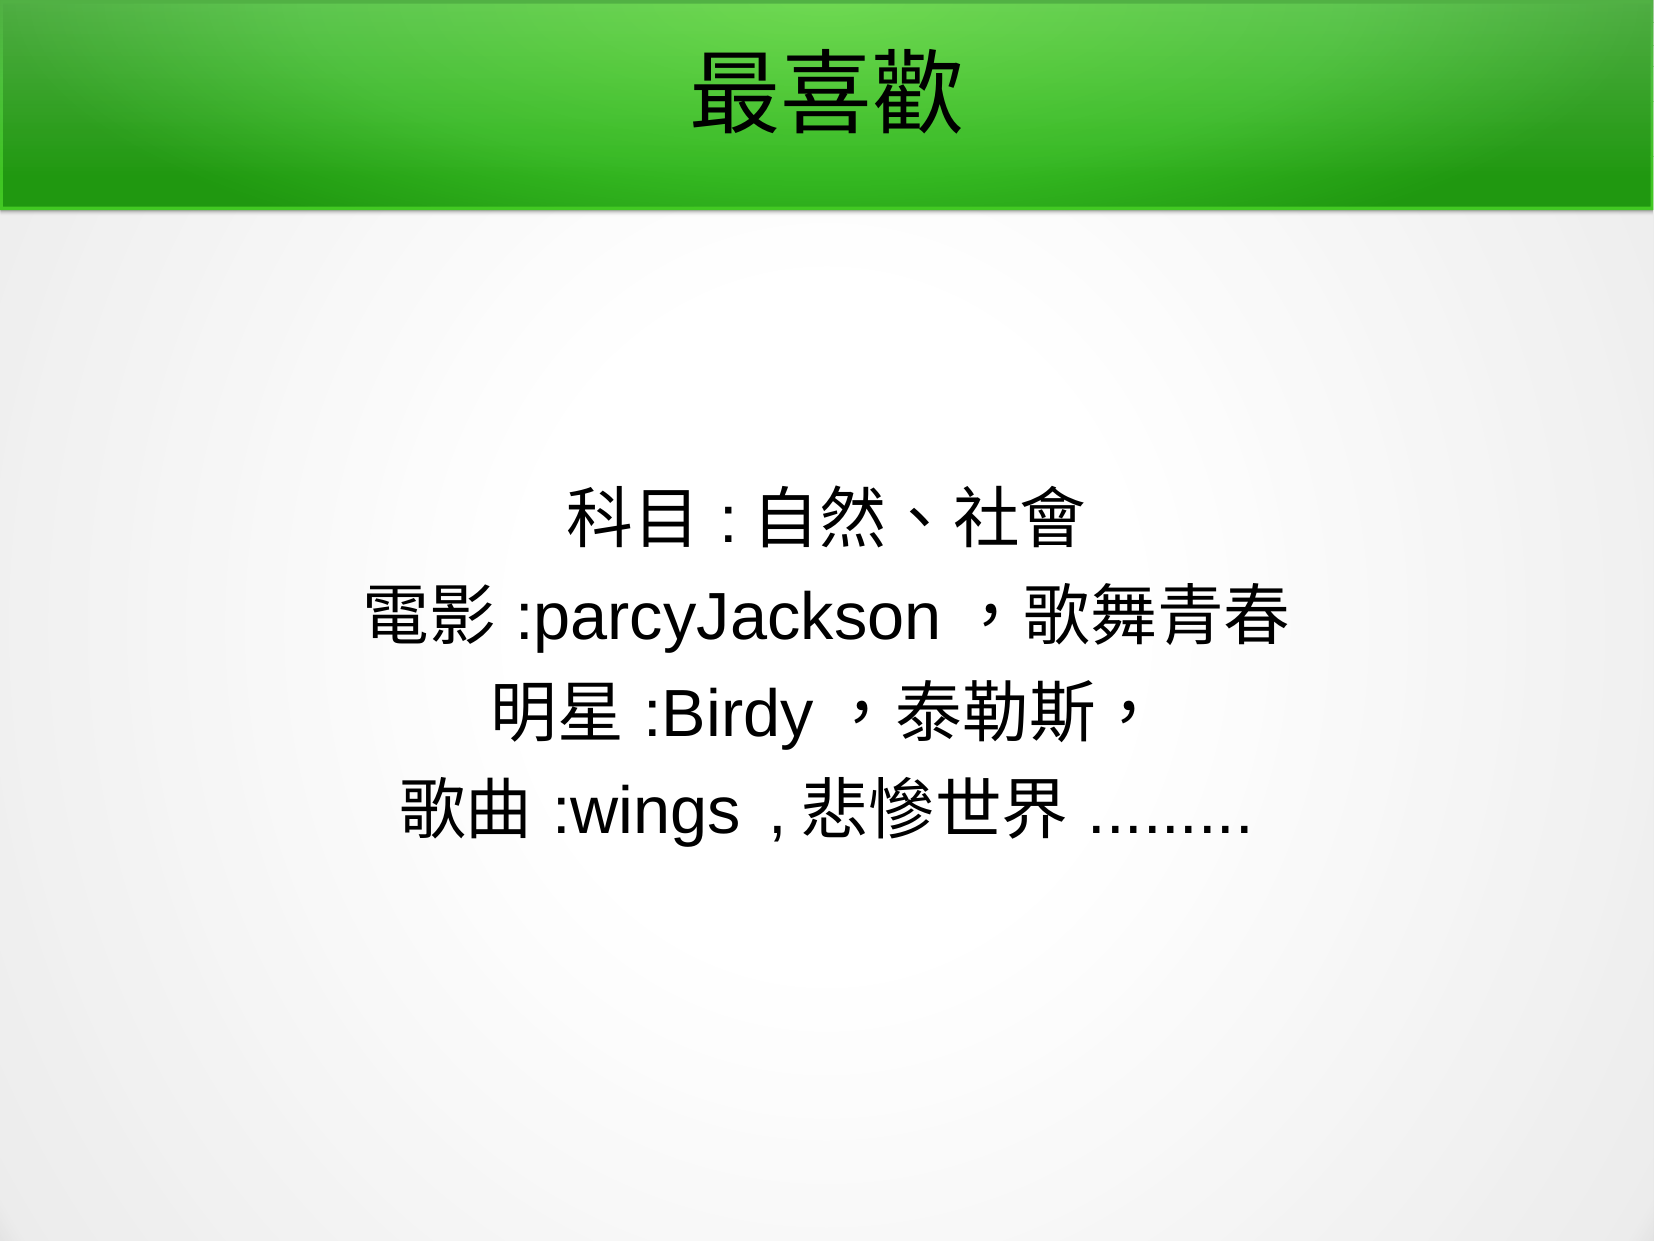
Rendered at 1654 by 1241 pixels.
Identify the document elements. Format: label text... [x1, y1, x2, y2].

title 最喜歡 [82, 47, 1571, 259]
subtitle 科目:自然、社會 電影:parcyJackson，歌舞青春 明星:Birdy，泰勒斯， 歌曲:wings ,悲慘世界......... [82, 299, 1571, 1019]
